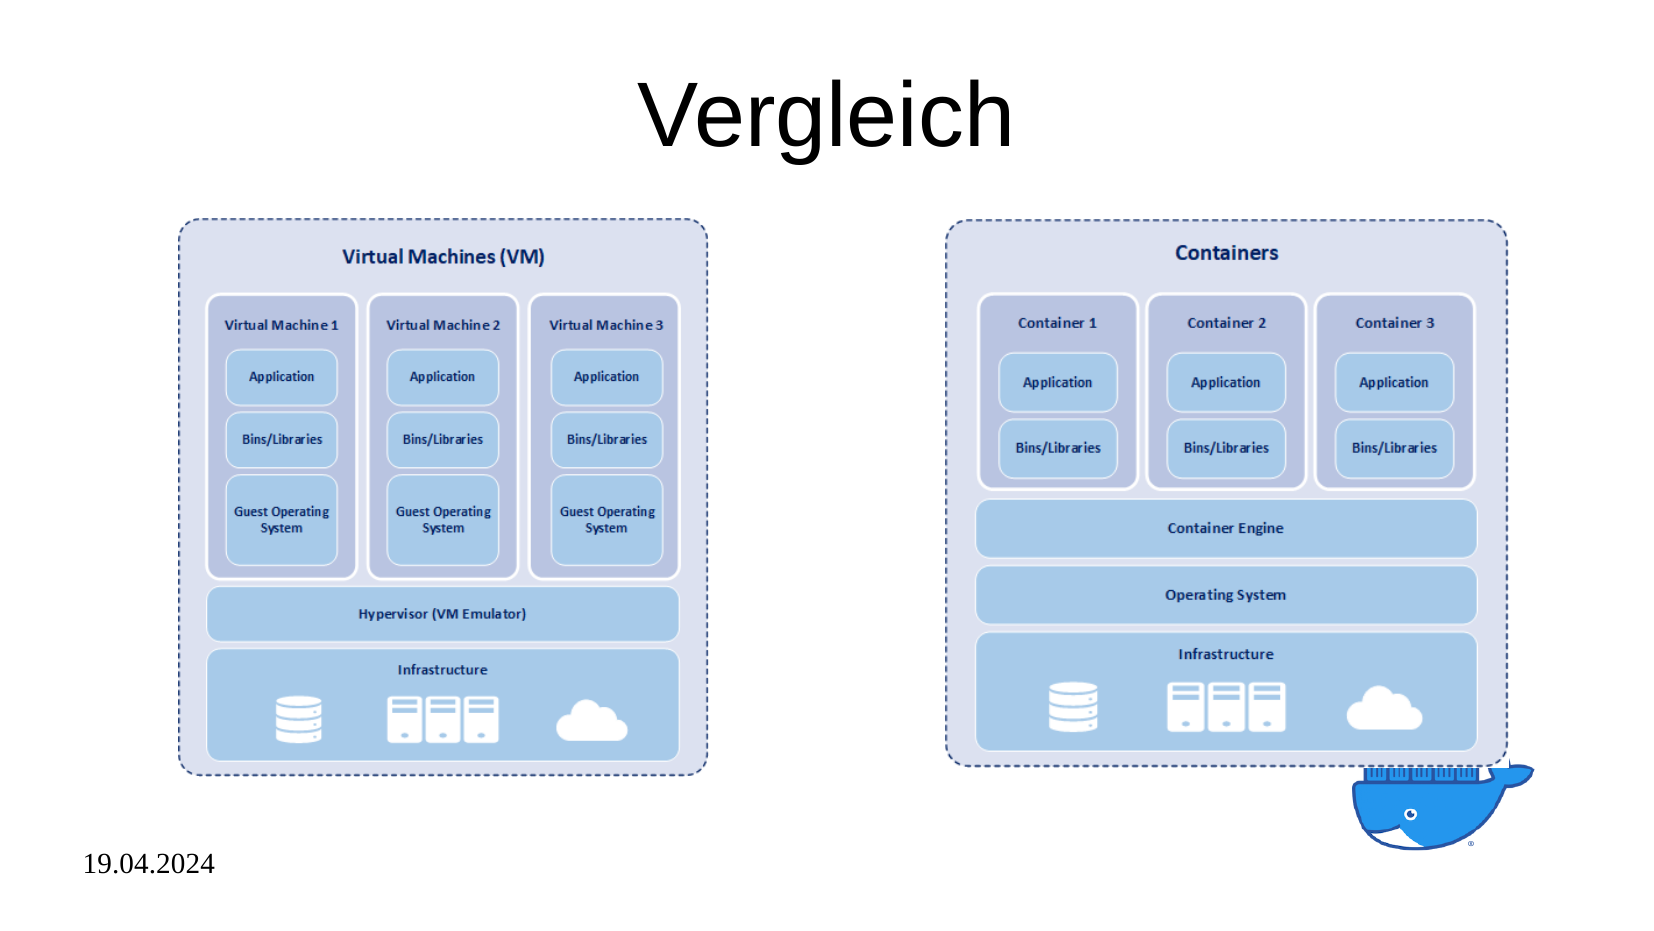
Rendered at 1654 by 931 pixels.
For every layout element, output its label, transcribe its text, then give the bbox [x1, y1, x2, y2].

picture [177, 217, 709, 778]
title Vergleich [82, 37, 1571, 193]
picture [944, 218, 1571, 912]
